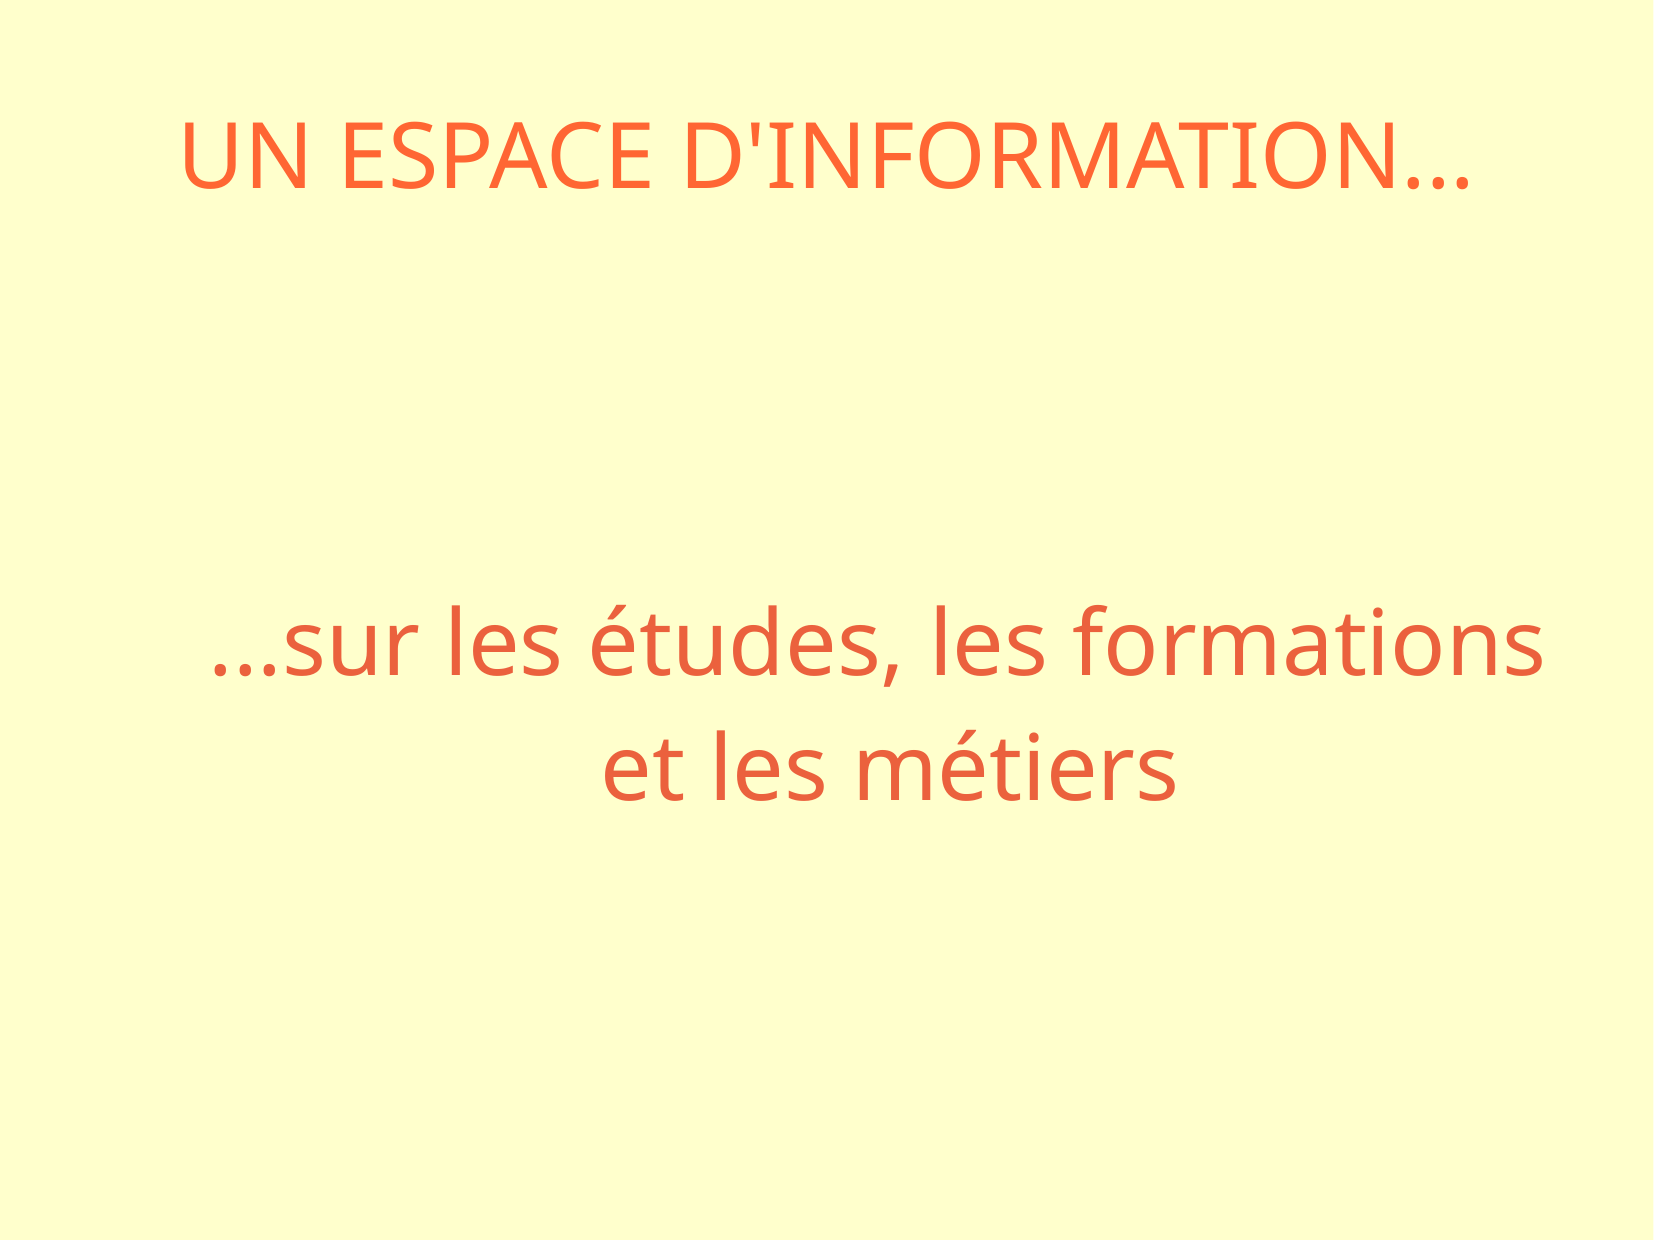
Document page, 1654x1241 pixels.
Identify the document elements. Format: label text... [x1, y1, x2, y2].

subtitle ...sur les études, les formations et les métiers [118, 331, 1607, 1150]
title UN ESPACE D'INFORMATION... [82, 49, 1571, 257]
